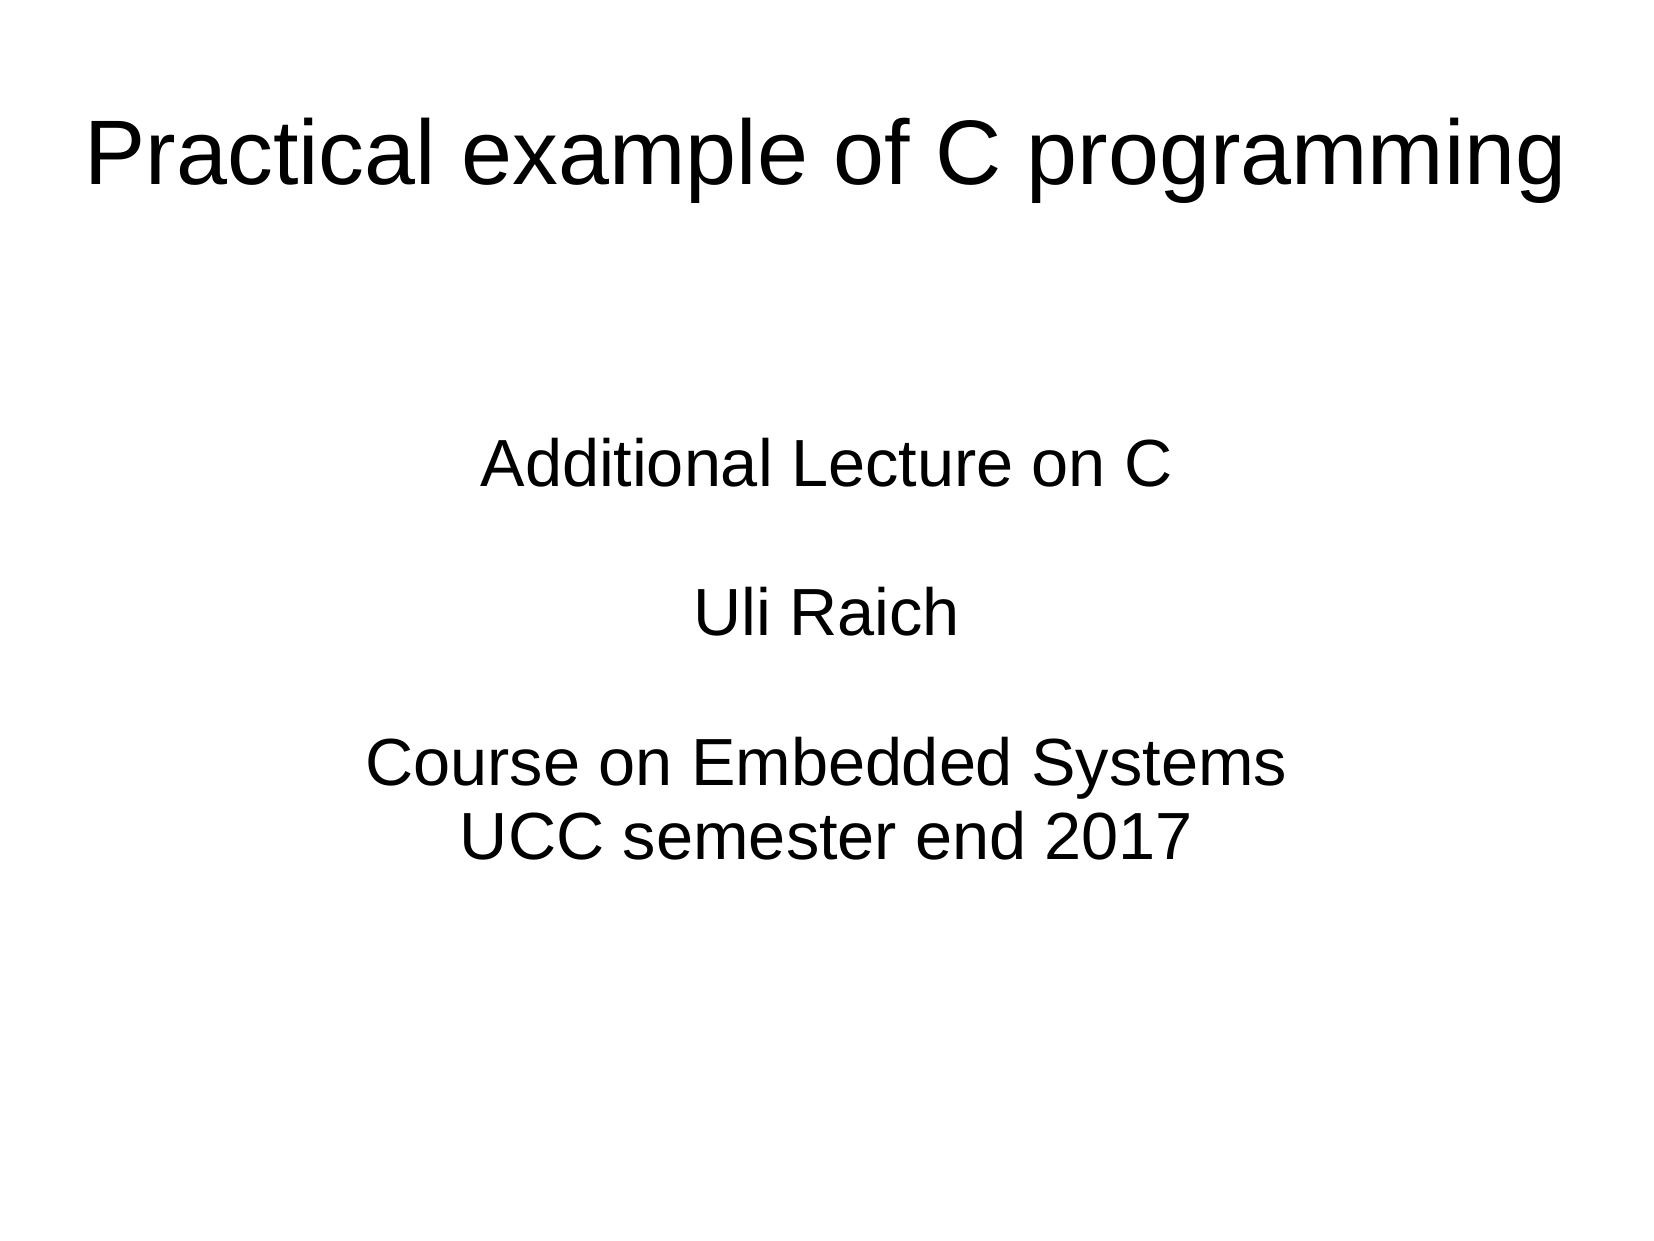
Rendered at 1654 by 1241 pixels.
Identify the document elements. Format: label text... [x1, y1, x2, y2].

subtitle Additional Lecture on C Uli Raich Course on Embedded Systems UCC semester end 2017 [82, 290, 1571, 1010]
title Practical example of C programming [82, 49, 1571, 257]
